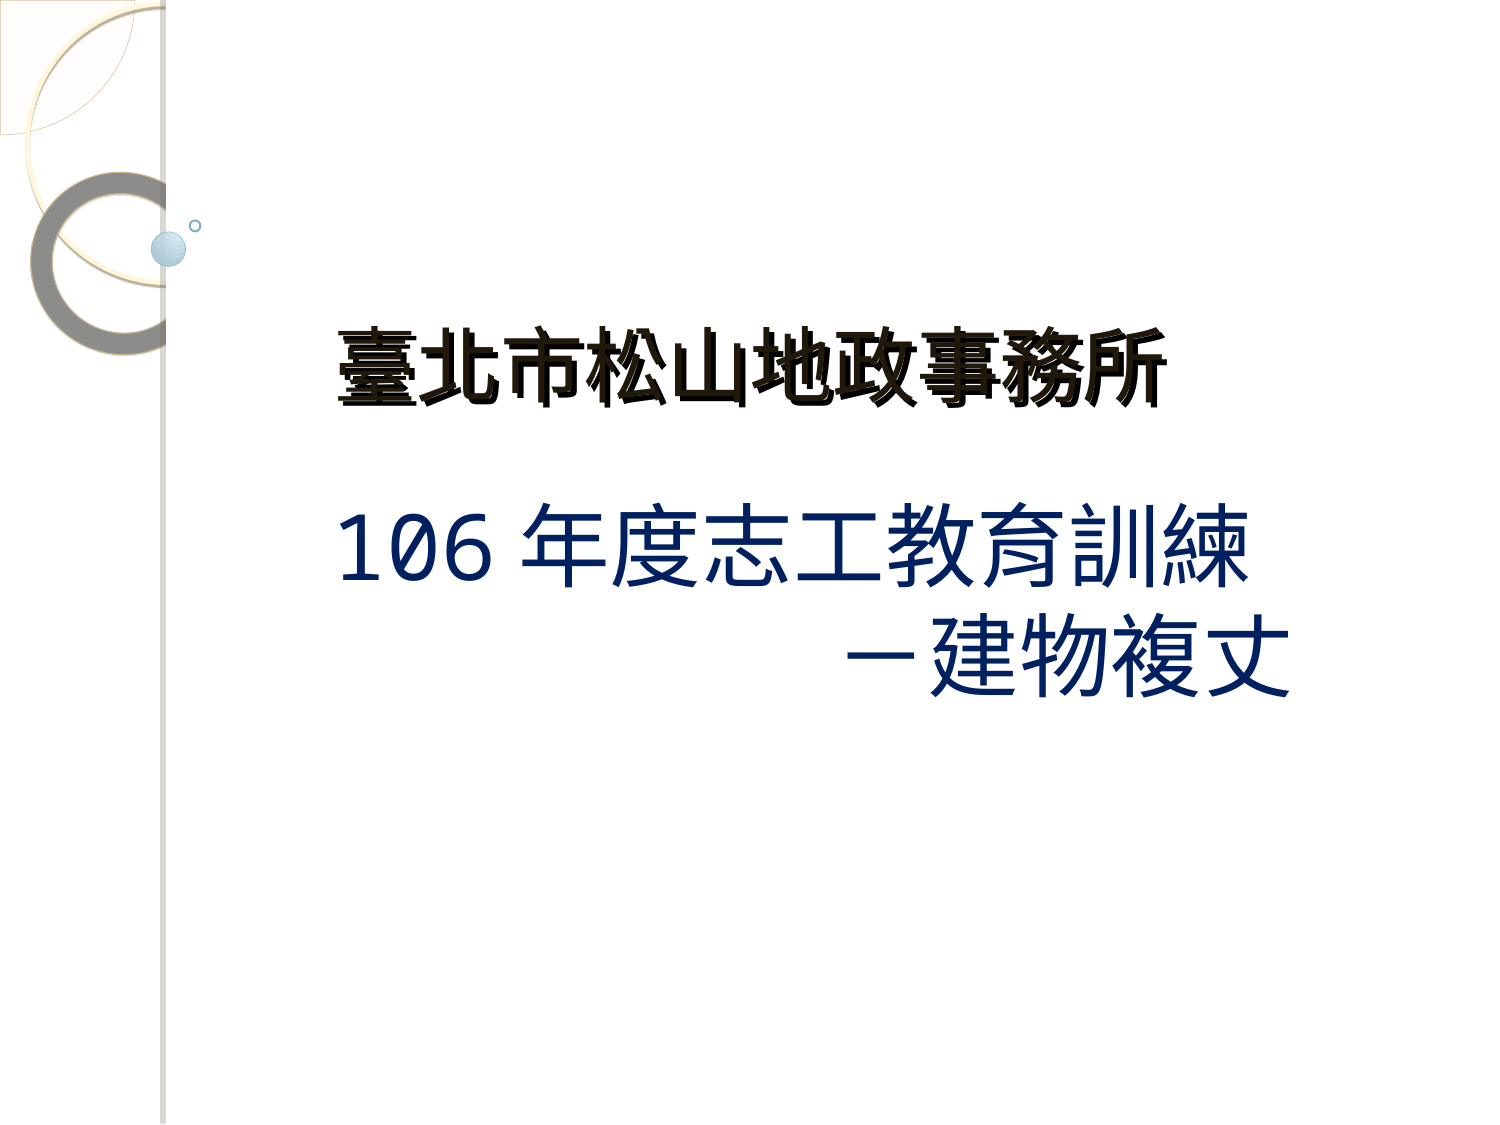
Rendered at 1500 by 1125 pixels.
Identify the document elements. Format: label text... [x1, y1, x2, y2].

title 臺北市松山地政事務所 [0, 113, 1500, 421]
subtitle 106年度志工教育訓練 －建物複丈 [316, 488, 1451, 777]
